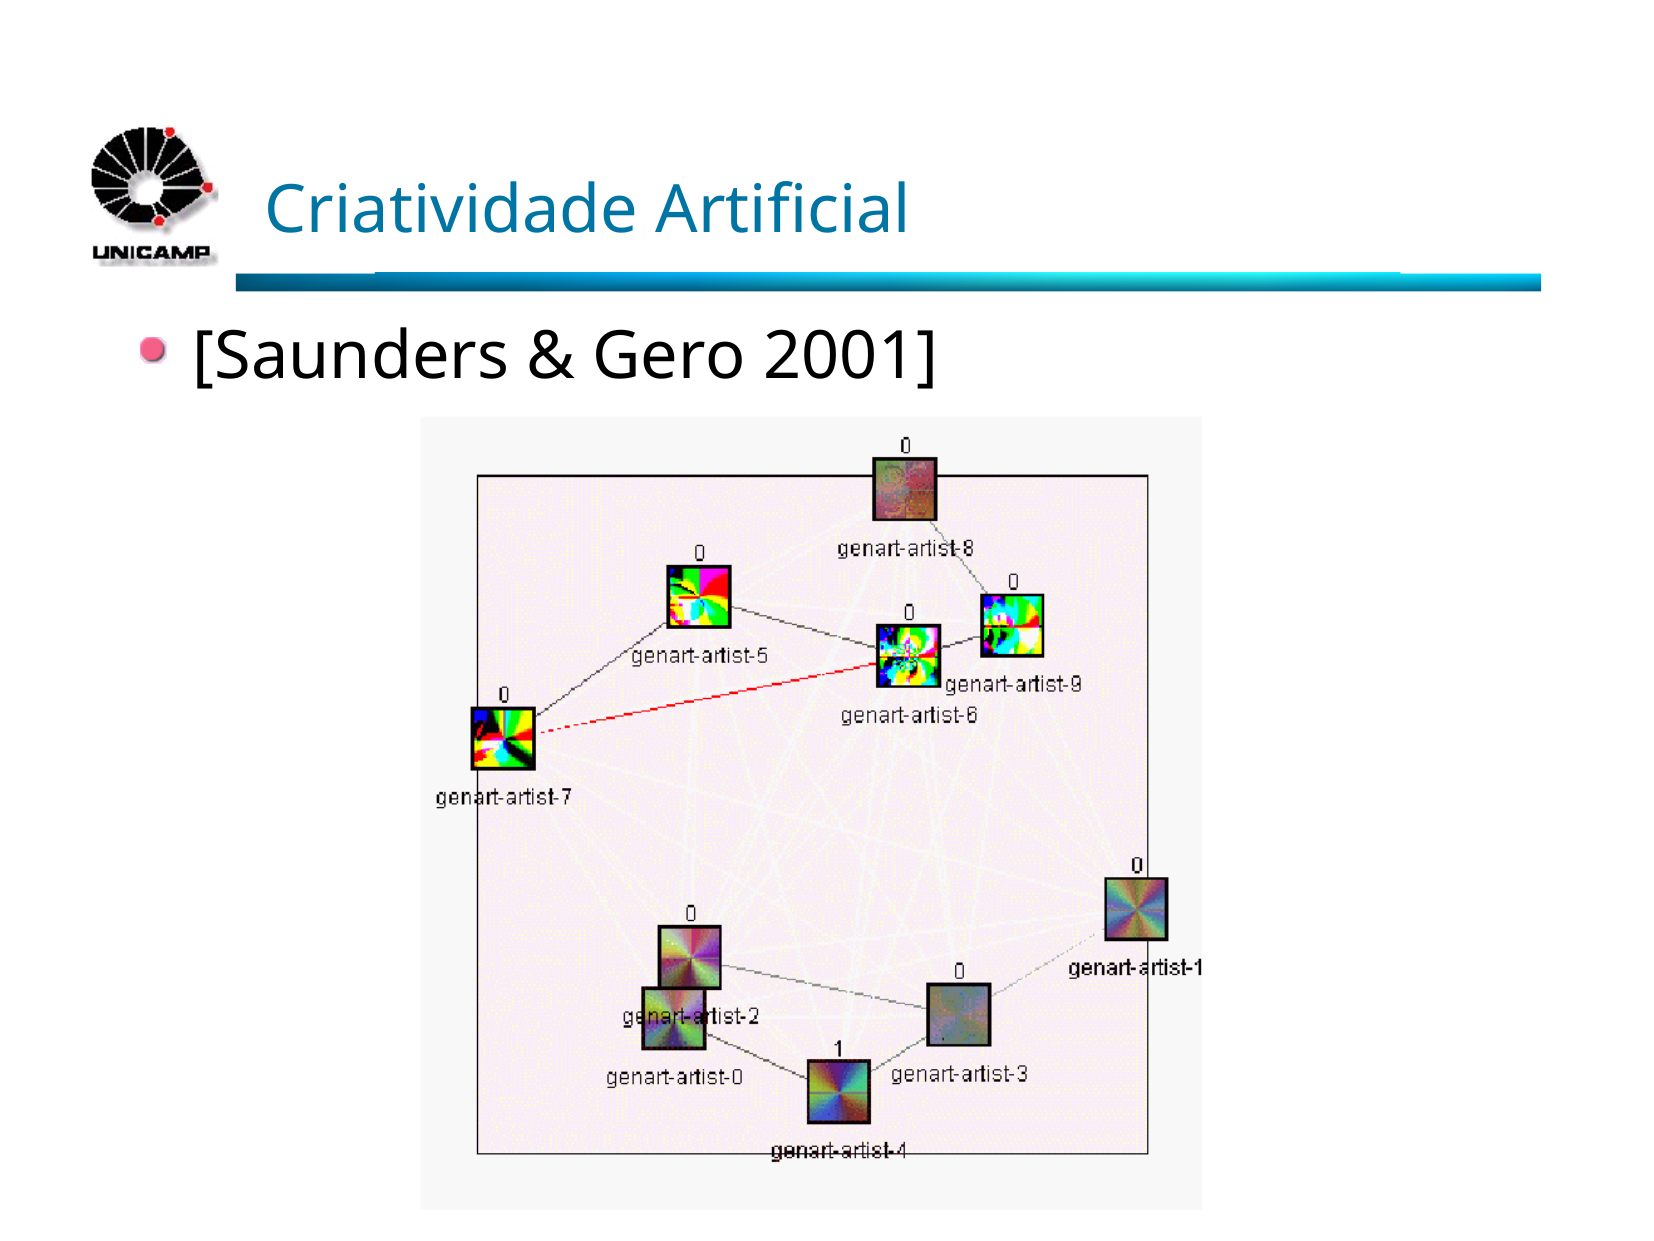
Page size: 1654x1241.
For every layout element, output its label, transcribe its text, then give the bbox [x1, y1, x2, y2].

title Criatividade Artificial [264, 57, 1534, 250]
picture [413, 407, 1210, 1211]
picture [125, 272, 1654, 295]
list [Saunders & Gero 2001] [121, 309, 1534, 1167]
